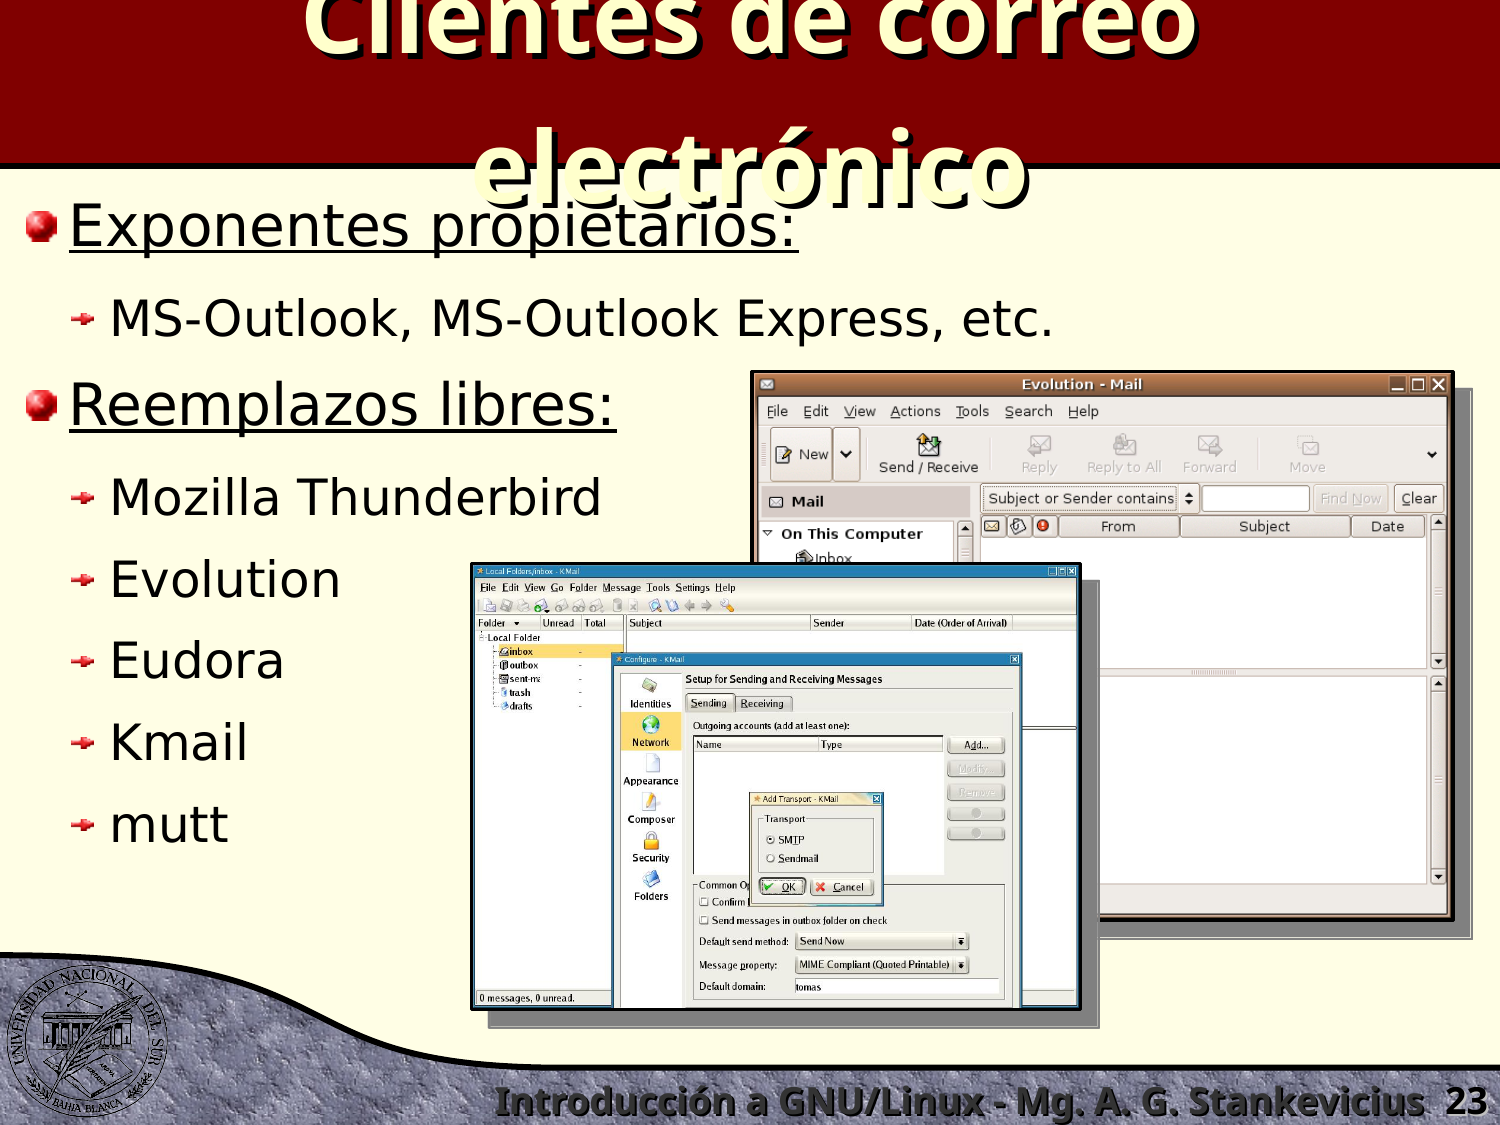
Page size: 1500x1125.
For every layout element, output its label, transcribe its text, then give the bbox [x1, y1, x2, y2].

picture [472, 564, 1079, 1008]
picture [1059, 1100, 1065, 1110]
title Clientes de correo electrónico [15, 12, 1485, 153]
list Exponentes propietarios: MS-Outlook, MS-Outlook Express, etc. Reemplazos libres: Mozilla Thunderbird Evolution Eudora Kmail mutt [11, 192, 1486, 935]
picture [0, 956, 1500, 1125]
picture [753, 372, 1452, 919]
